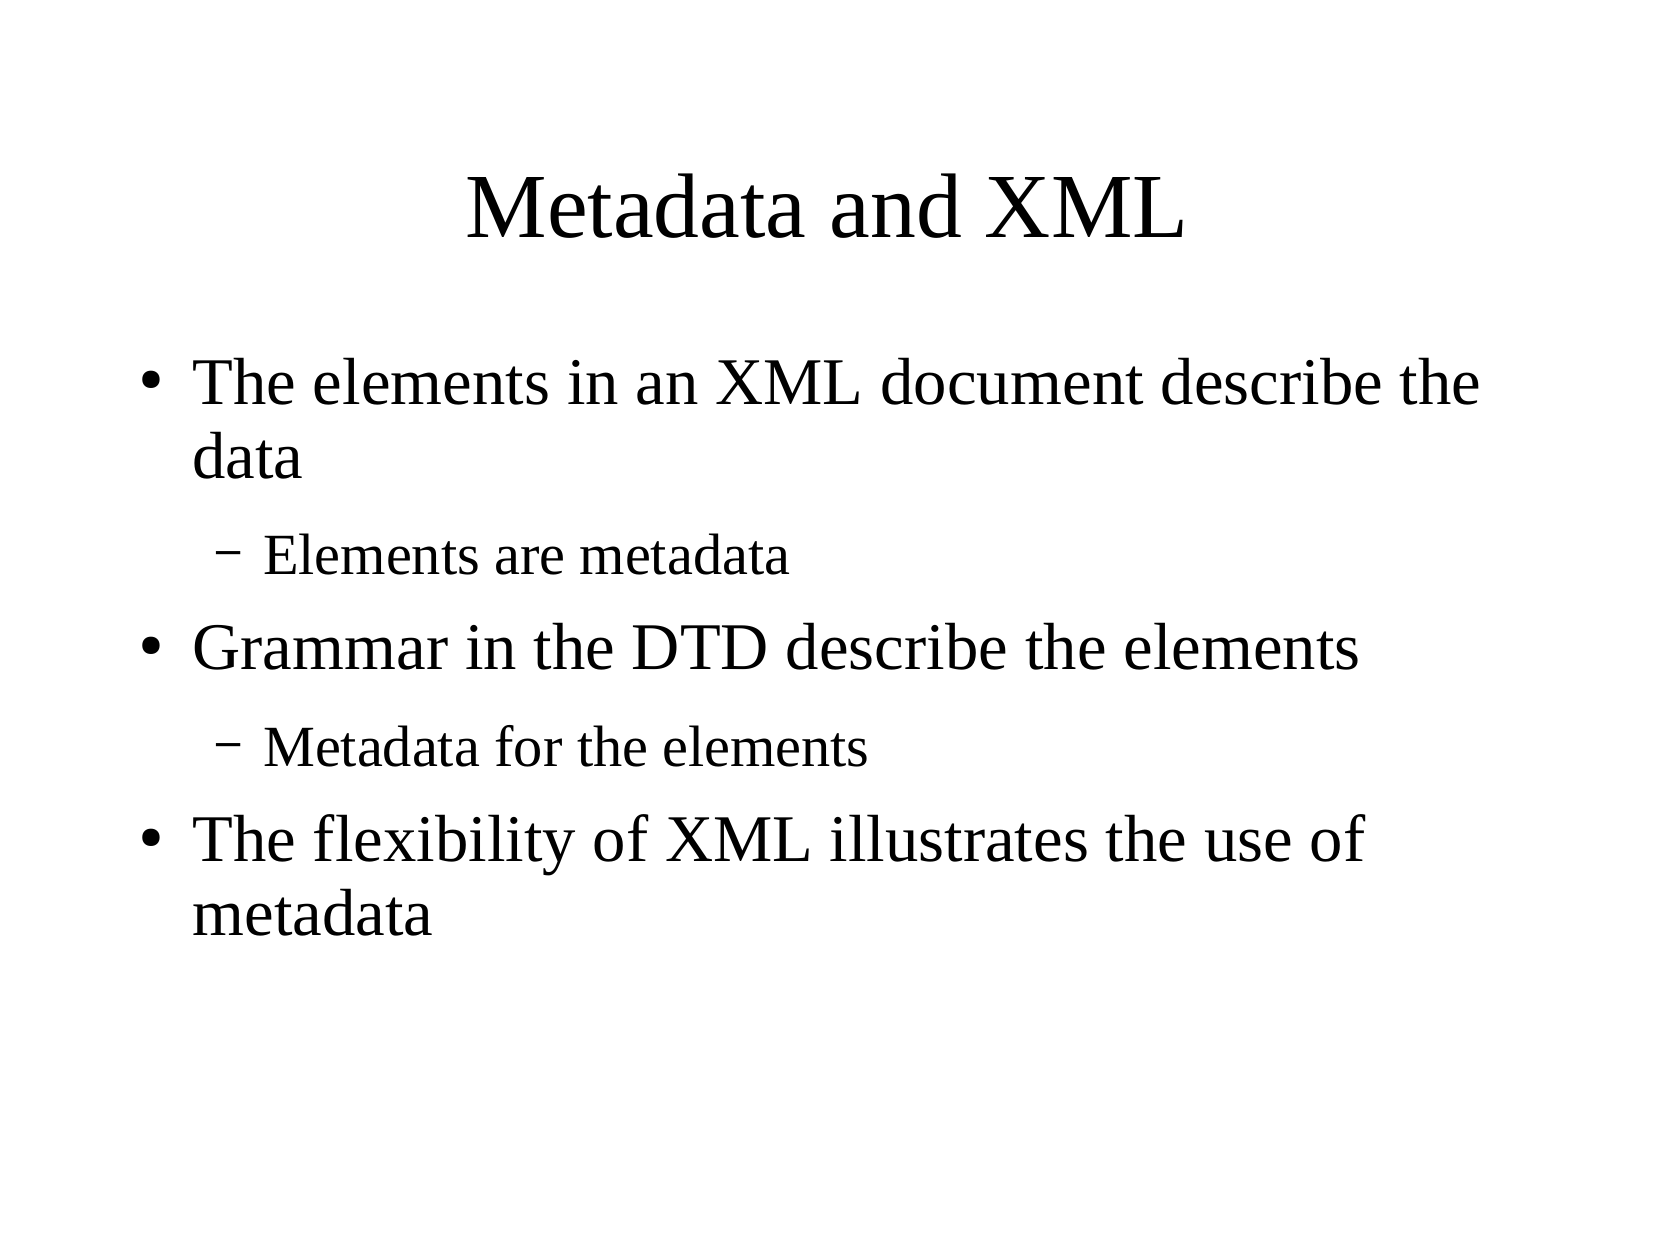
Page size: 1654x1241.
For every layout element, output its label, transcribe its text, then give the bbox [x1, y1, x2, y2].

title Metadata and XML [121, 102, 1534, 311]
list The elements in an XML document describe the data Elements are metadata Grammar in the DTD describe the elements Metadata for the elements The flexibility of XML illustrates the use of metadata [121, 344, 1534, 1127]
